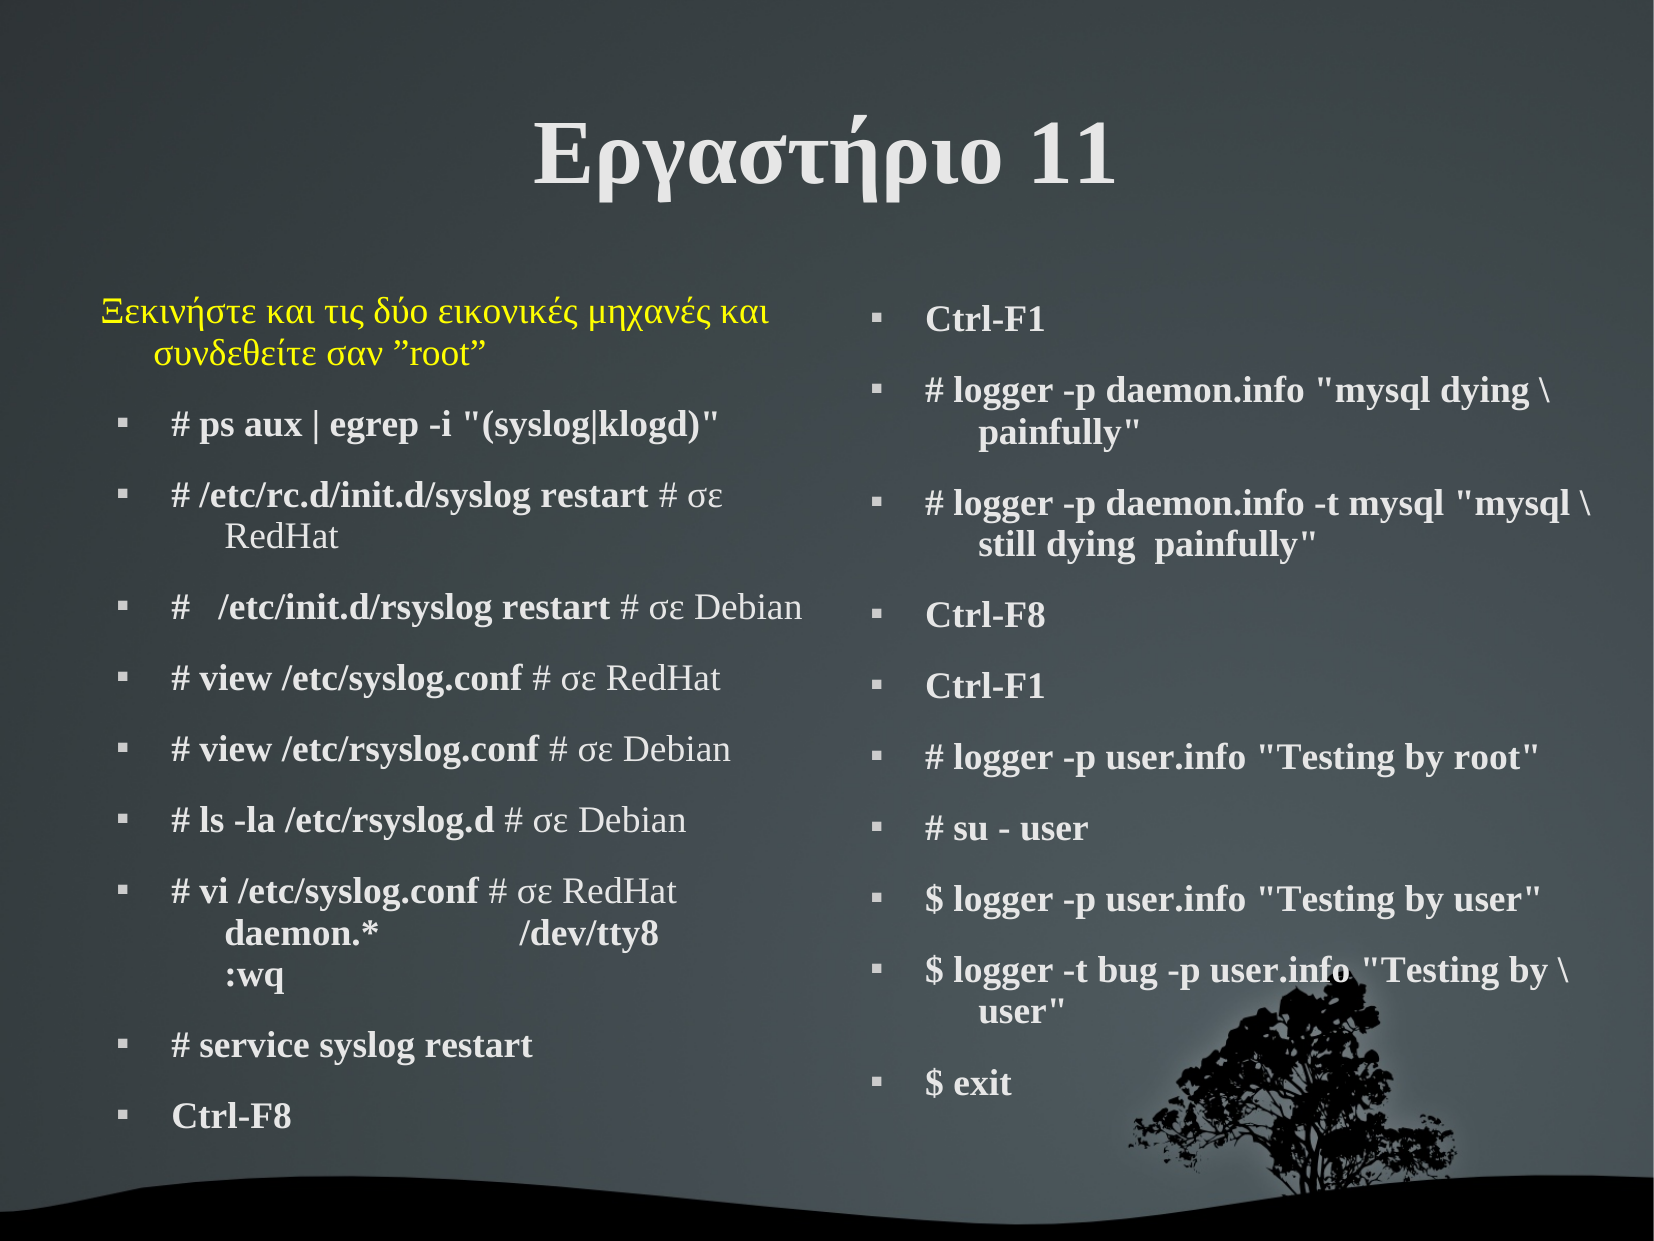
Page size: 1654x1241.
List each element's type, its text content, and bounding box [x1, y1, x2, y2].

list Ctrl-F1 # logger -p daemon.info "mysql dying \ painfully" # logger -p daemon.info -t mysql "mysql \ still dying painfully" Ctrl-F8 Ctrl-F1 # logger -p user.info "Testing by root" # su - user $ logger -p user.info "Testing by user" $ logger -t bug -p user.info "Testing by \ user" $ exit [836, 298, 1627, 1201]
title Εργαστήριο 11 [82, 49, 1571, 257]
list Ξεκινήστε και τις δύο εικονικές μηχανές και συνδεθείτε σαν ”root” # ps aux | egrep -i "(syslog|klogd)" # /etc/rc.d/init.d/syslog restart # σε RedHat # /etc/init.d/rsyslog restart # σε Debian # view /etc/syslog.conf # σε RedHat # view /etc/rsyslog.conf # σε Debian # ls -la /etc/rsyslog.d # σε Debian # vi /etc/syslog.conf # σε RedHat daemon.* /dev/tty8 :wq # service syslog restart Ctrl-F8 [82, 290, 809, 1232]
picture [0, 0, 1654, 1241]
